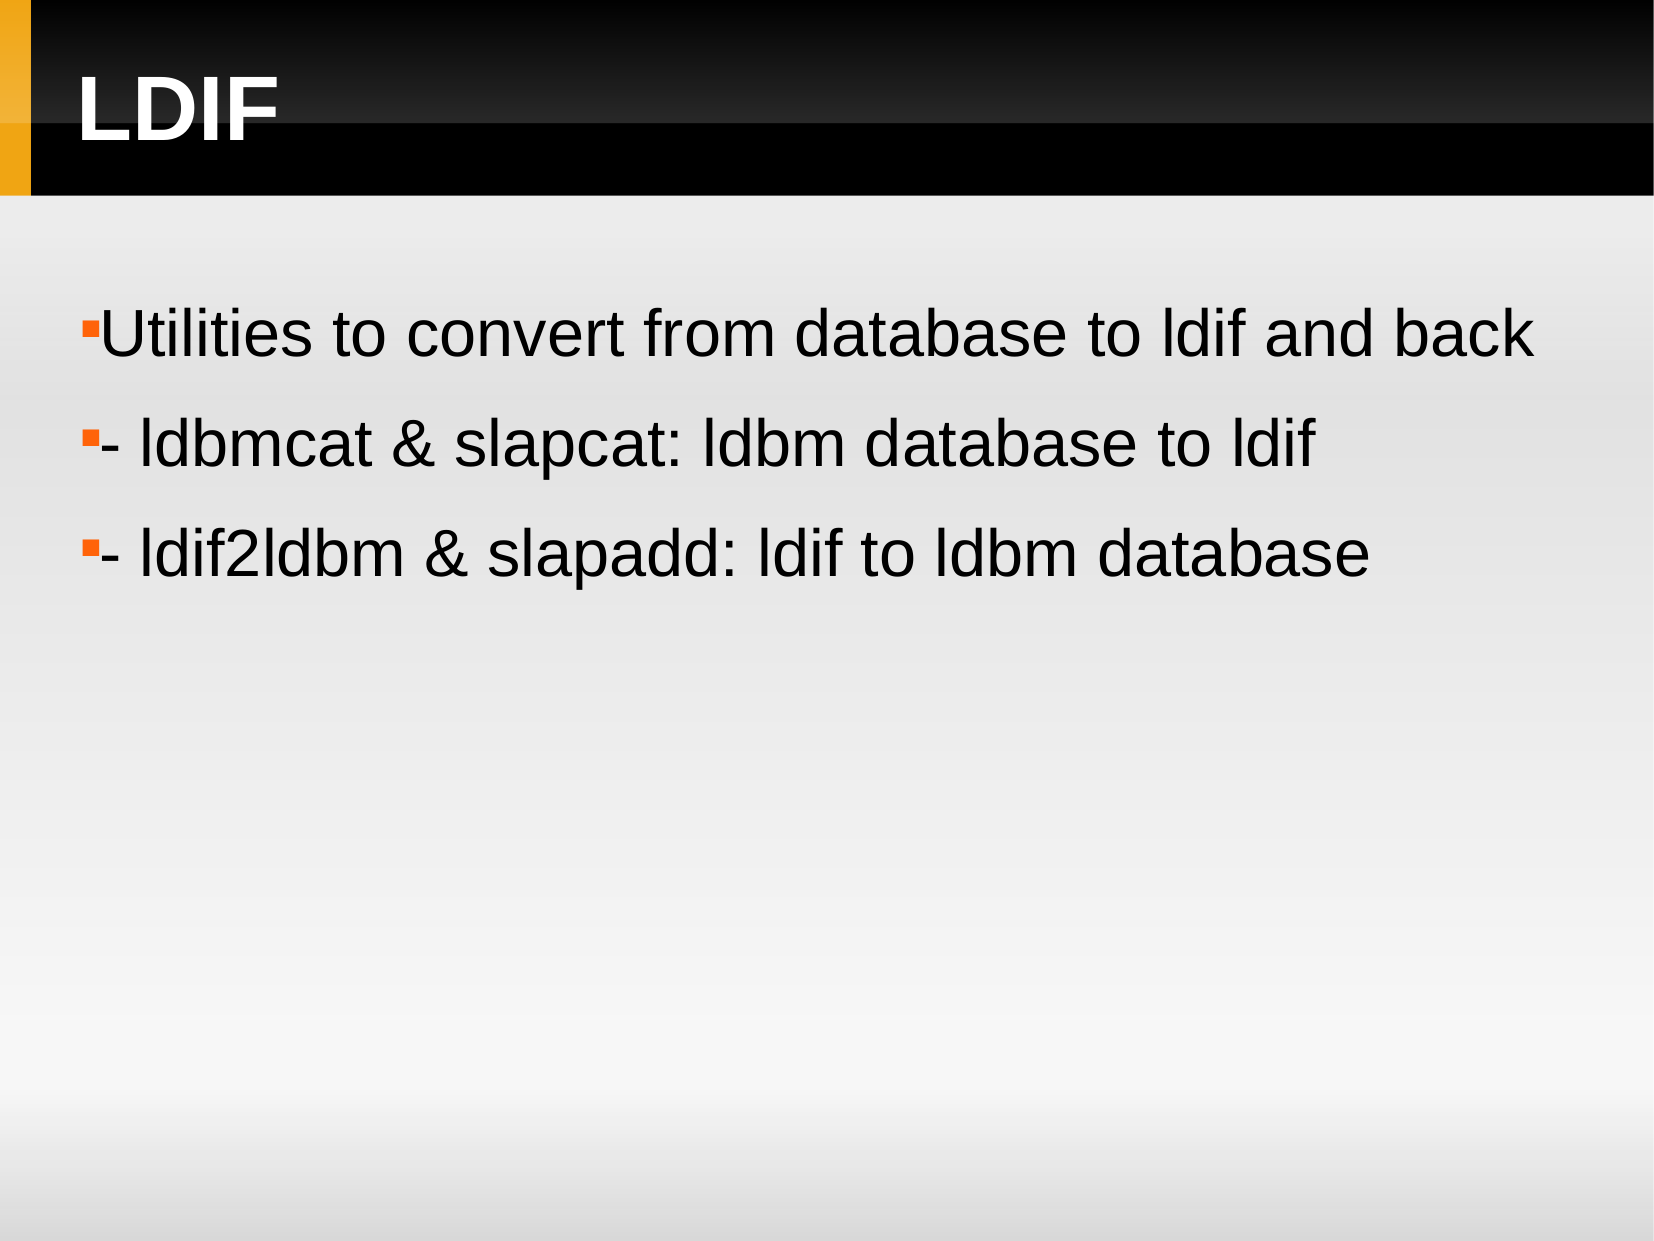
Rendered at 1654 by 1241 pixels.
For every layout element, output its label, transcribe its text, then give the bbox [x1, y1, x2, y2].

list Utilities to convert from database to ldif and back - ldbmcat & slapcat: ldbm database to ldif - ldif2ldbm & slapadd: ldif to ldbm database [82, 290, 1571, 1094]
title LDIF [76, 7, 1565, 200]
